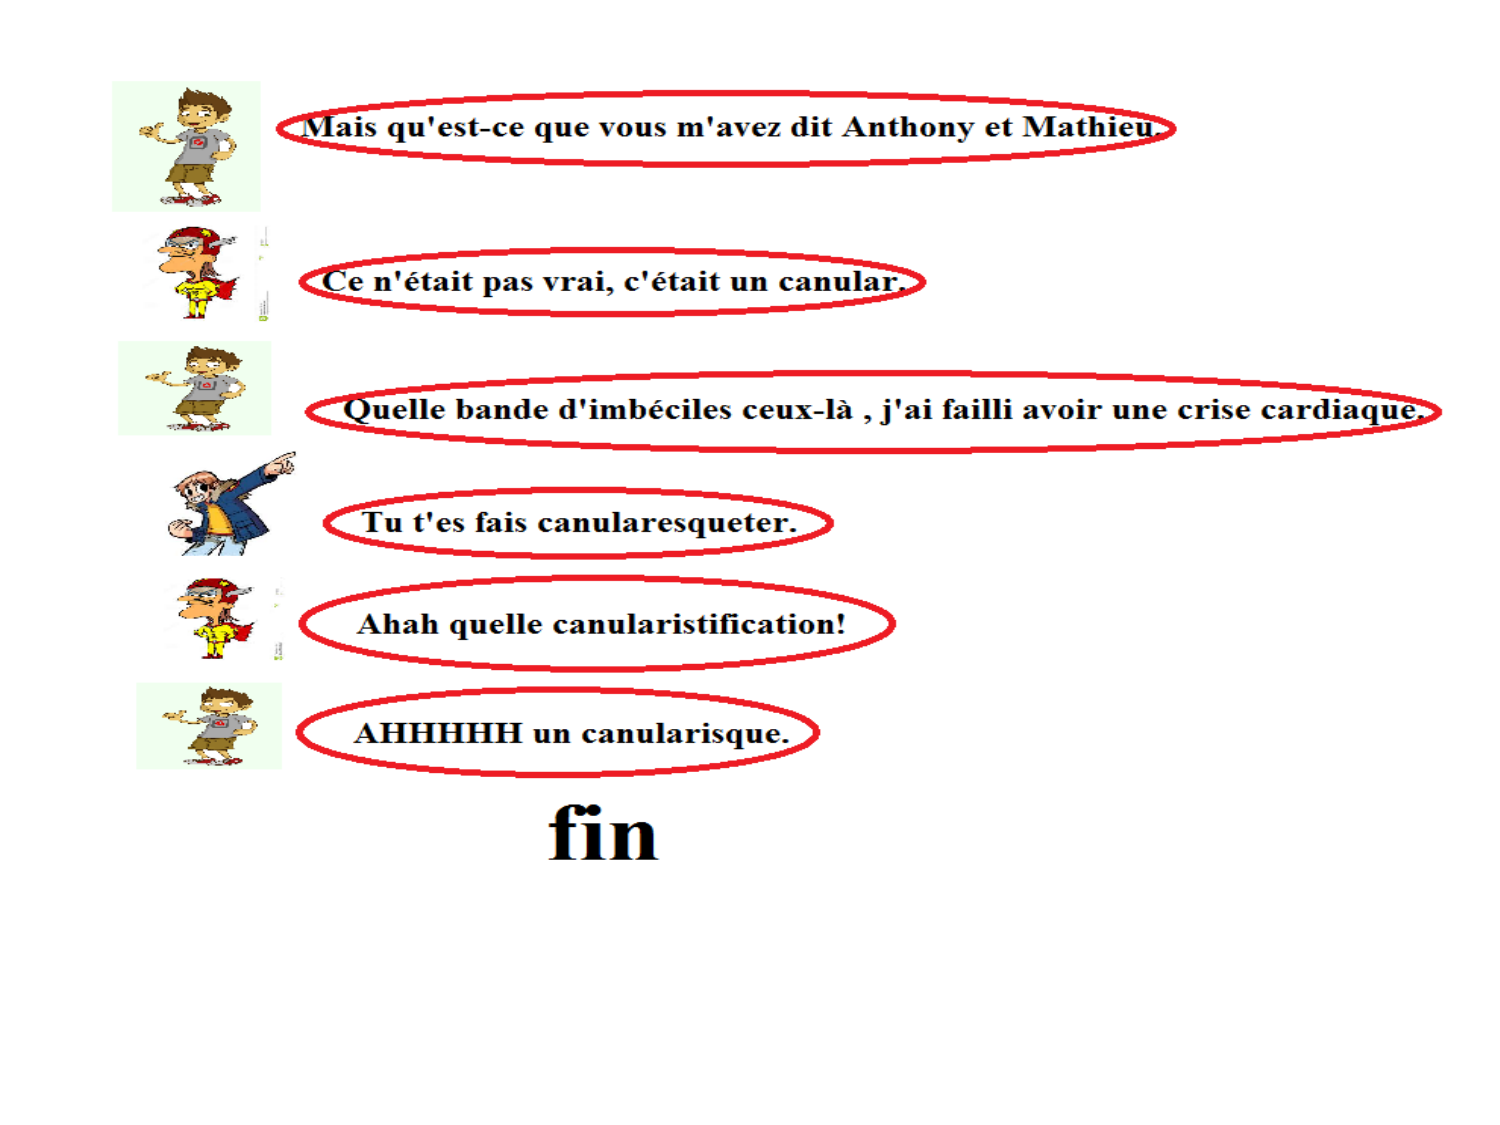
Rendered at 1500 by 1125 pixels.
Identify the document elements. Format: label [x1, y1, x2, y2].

picture [82, 70, 1465, 1052]
